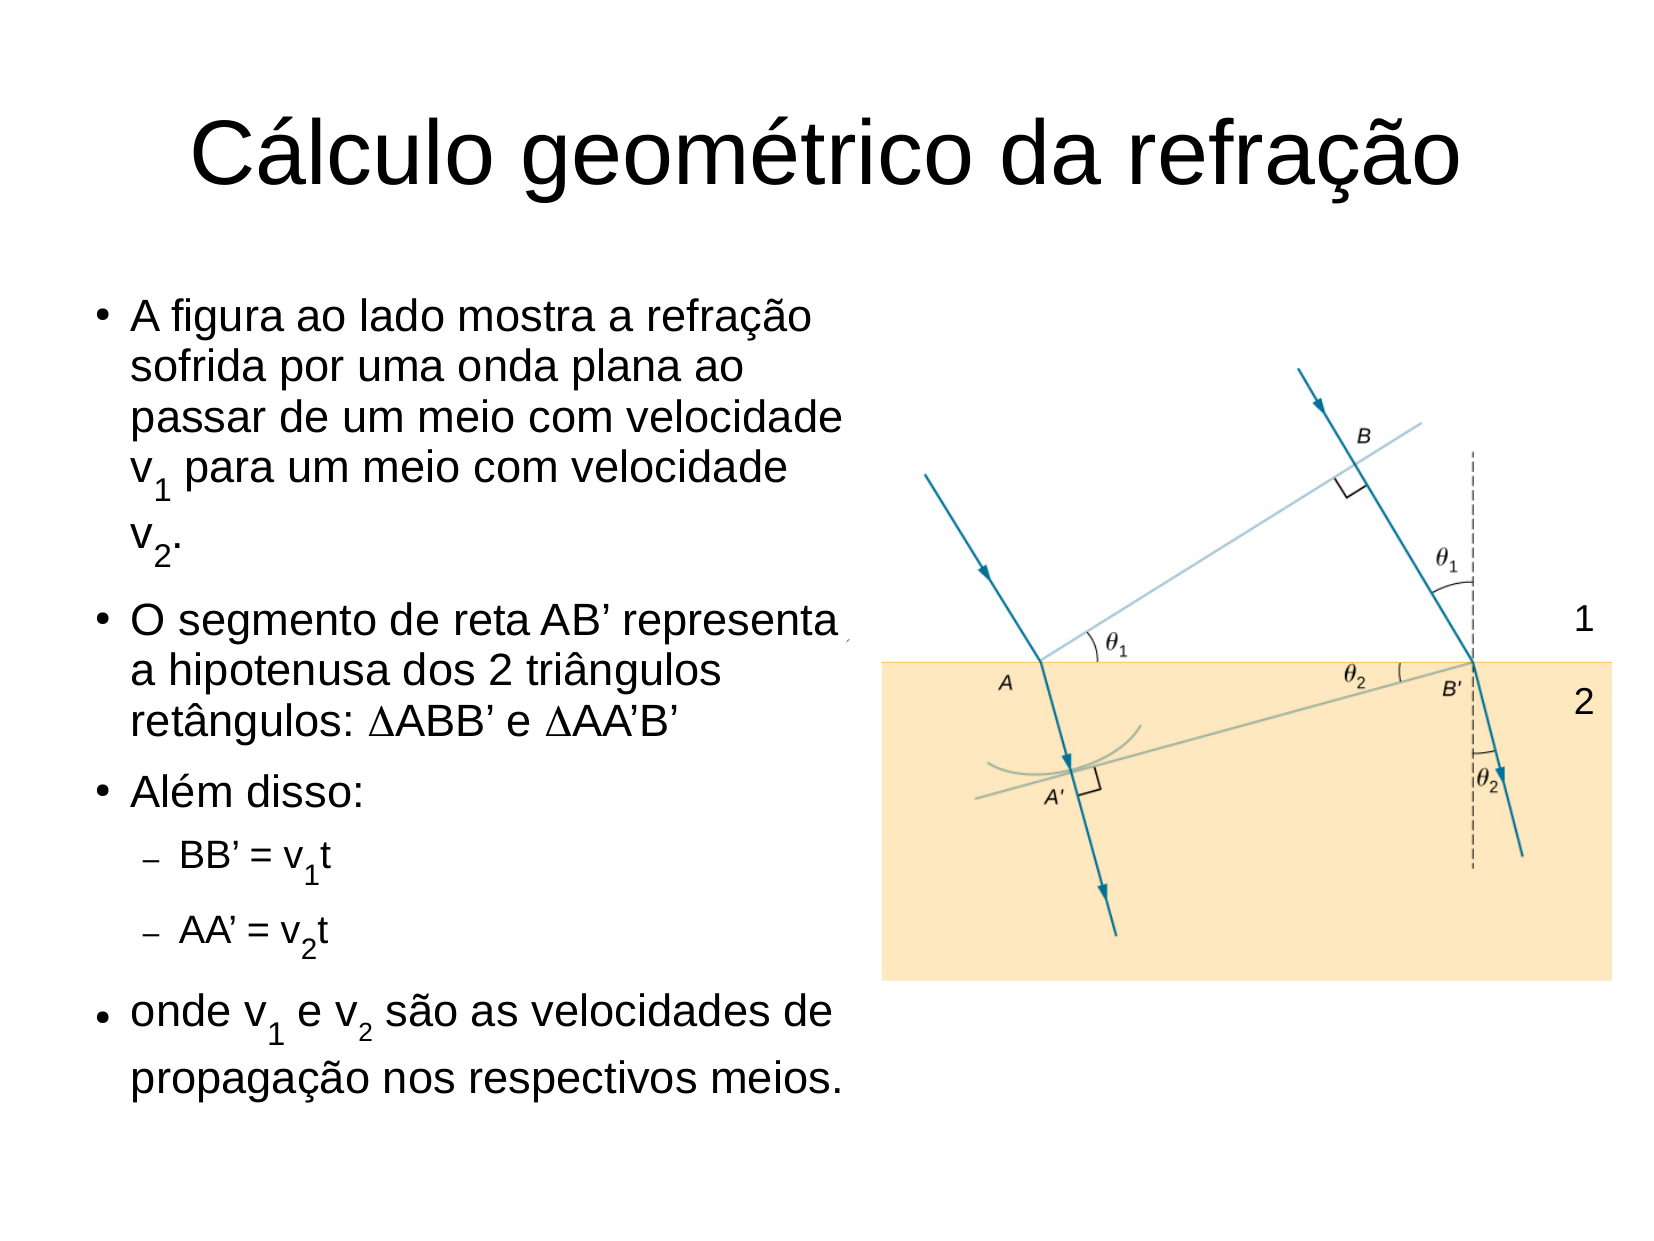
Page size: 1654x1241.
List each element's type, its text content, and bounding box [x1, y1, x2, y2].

text_box 1 [1559, 590, 1610, 648]
text_box 2 [1559, 673, 1610, 731]
list A figura ao lado mostra a refração sofrida por uma onda plana ao passar de um meio com velocidade v1 para um meio com velocidade v2. O segmento de reta AB’ representa a hipotenusa dos 2 triângulos retângulos: DABB’ e DAA’B’ Além disso: BB’ = v1t AA’ = v2t onde v1 e v2 são as velocidades de propagação nos respectivos meios. [82, 290, 846, 1170]
title Cálculo geométrico da refração [82, 49, 1571, 257]
picture [845, 368, 1636, 981]
